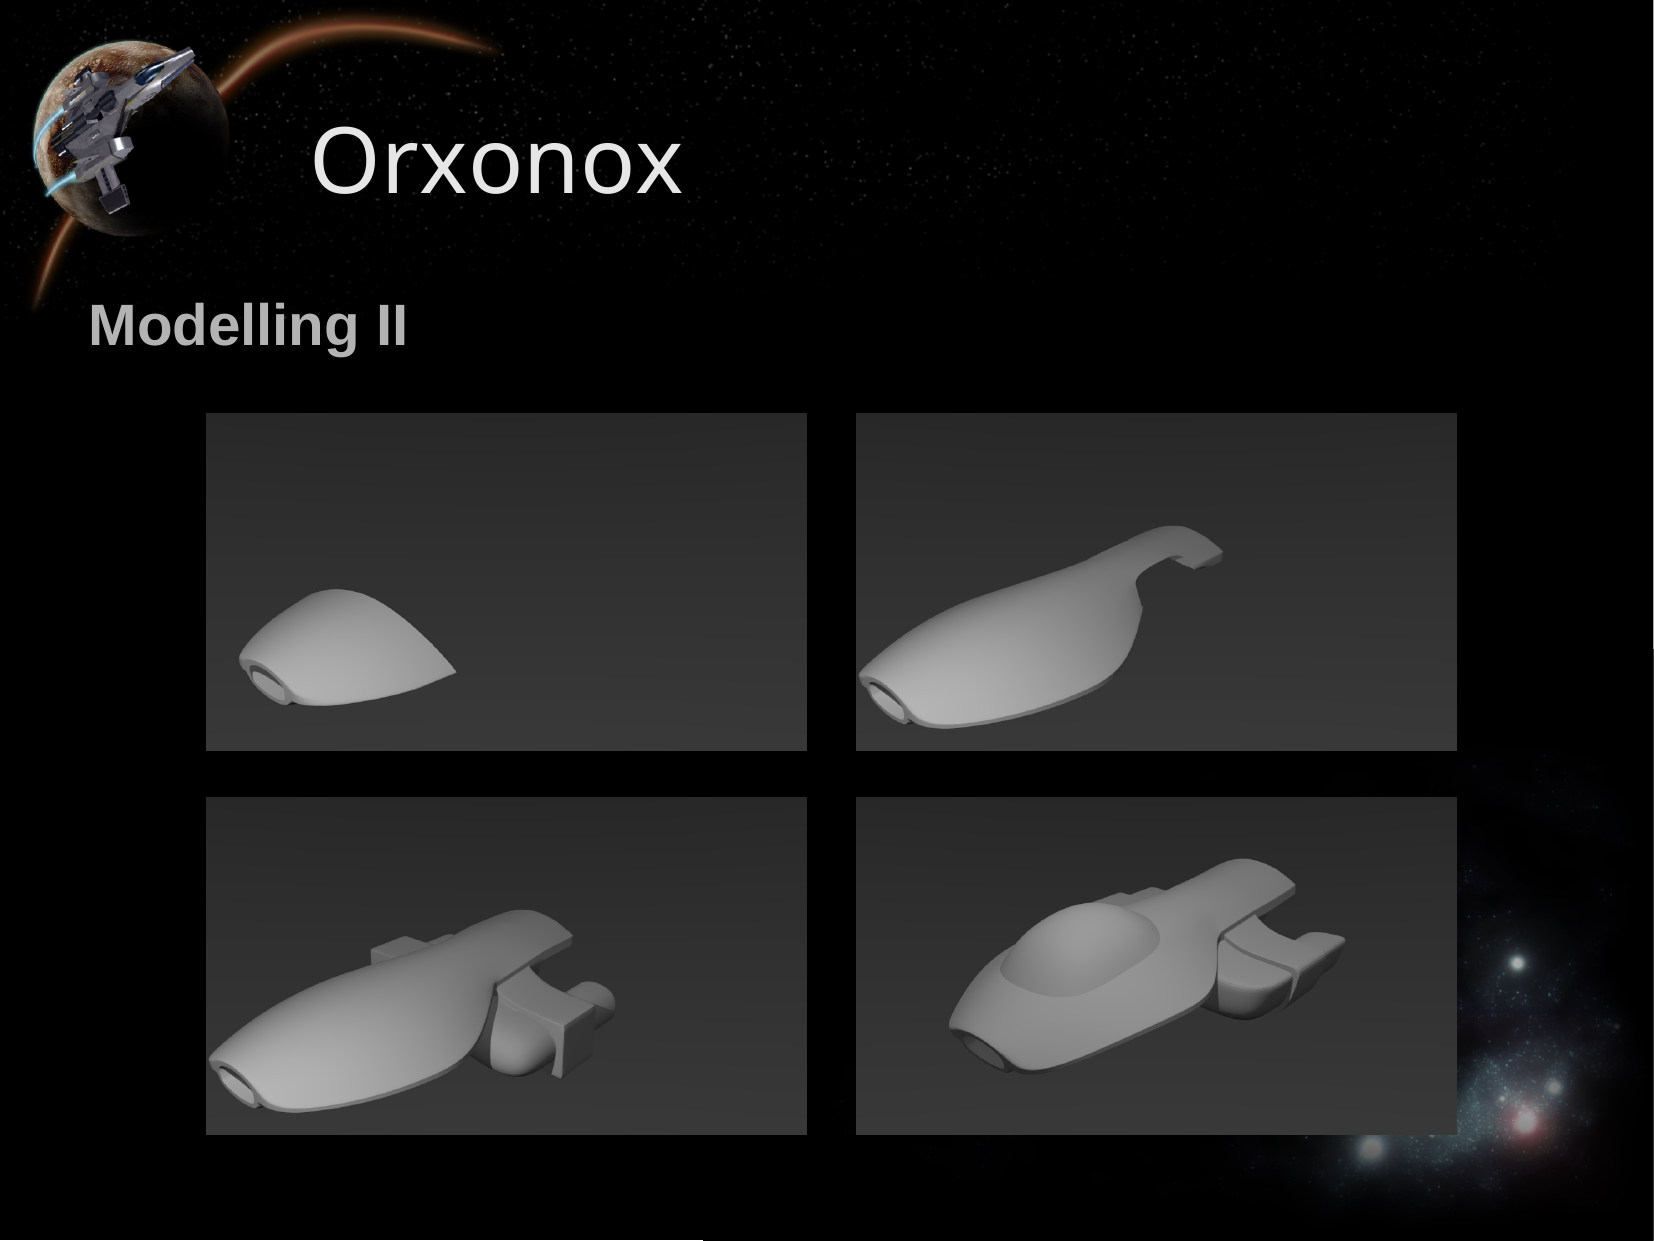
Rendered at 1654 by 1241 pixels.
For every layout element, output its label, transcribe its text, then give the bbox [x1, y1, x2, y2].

title Modelling II [88, 265, 1577, 384]
picture [0, 0, 1654, 1241]
